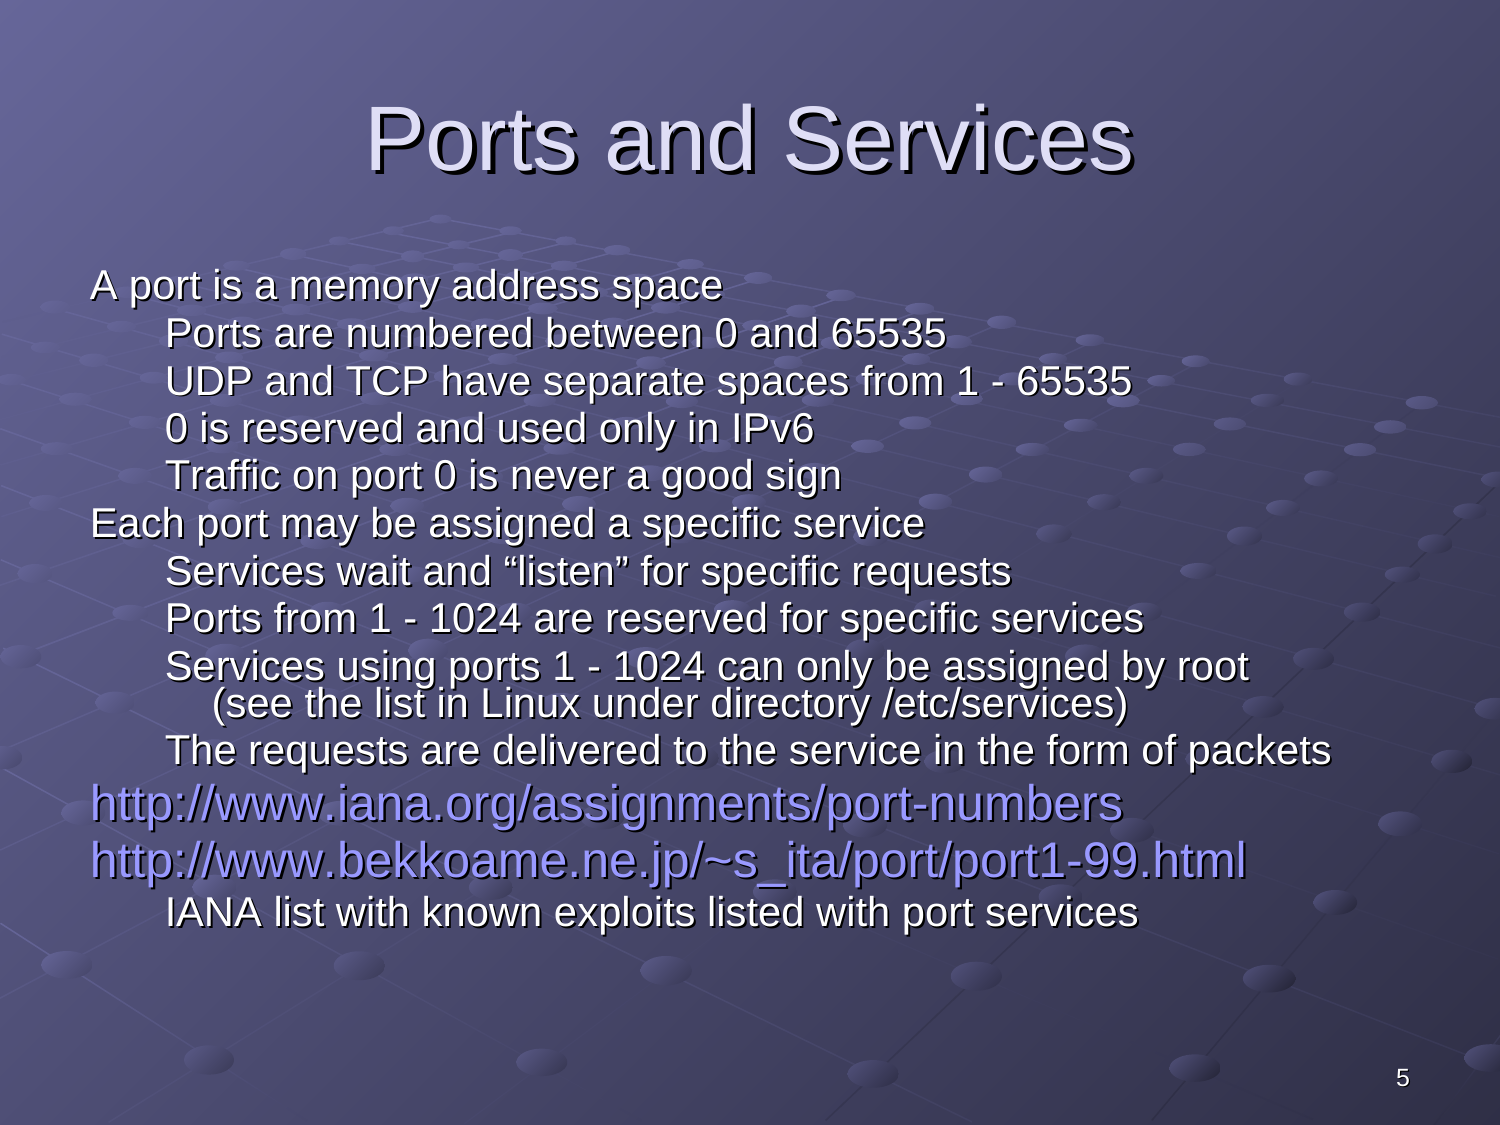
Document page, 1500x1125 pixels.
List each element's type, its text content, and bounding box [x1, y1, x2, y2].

list A port is a memory address space Ports are numbered between 0 and 65535 UDP and TCP have separate spaces from 1 - 65535 0 is reserved and used only in IPv6 Traffic on port 0 is never a good sign Each port may be assigned a specific service Services wait and “listen” for specific requests Ports from 1 - 1024 are reserved for specific services Services using ports 1 - 1024 can only be assigned by root (see the list in Linux under directory /etc/services) The requests are delivered to the service in the form of packets http://www.iana.org/assignments/port-numbers http://www.bekkoame.ne.jp/~s_ita/port/port1-99.html IANA list with known exploits listed with port services [75, 262, 1426, 1111]
title Ports and Services [75, 45, 1426, 233]
